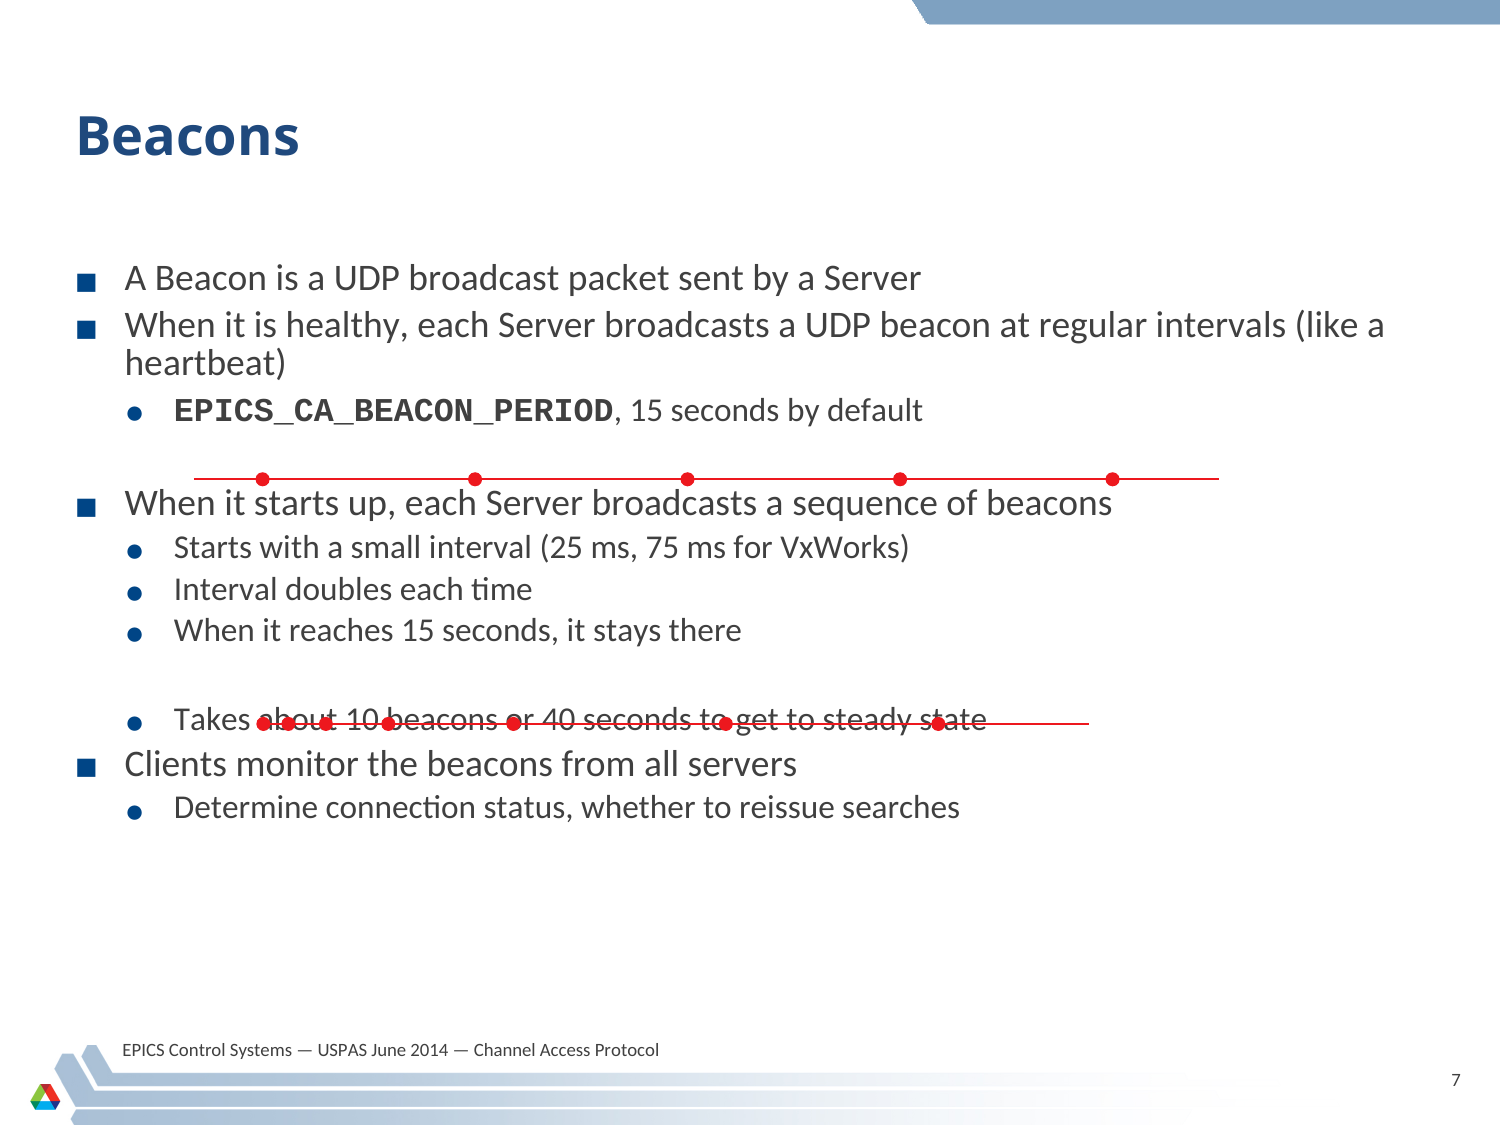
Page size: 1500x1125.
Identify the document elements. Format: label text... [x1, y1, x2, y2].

text_box [932, 717, 945, 731]
text_box [256, 473, 269, 478]
text_box [319, 717, 332, 723]
text_box [719, 717, 732, 723]
title Beacons [75, 103, 1426, 167]
text_box [282, 725, 295, 731]
picture [0, 1037, 1500, 1125]
text_box [257, 717, 270, 731]
list A Beacon is a UDP broadcast packet sent by a Server When it is healthy, each Server broadcasts a UDP beacon at regular intervals (like a heartbeat) EPICS_CA_BEACON_PERIOD, 15 seconds by default When it starts up, each Server broadcasts a sequence of beacons Starts with a small interval (25 ms, 75 ms for VxWorks) Interval doubles each time When it reaches 15 seconds, it stays there Takes about 10 beacons or 40 seconds to get to steady state Clients monitor the beacons from all servers Determine connection status, whether to reissue searches [75, 262, 1426, 926]
text_box [719, 725, 732, 731]
text_box [507, 725, 520, 731]
text_box [1106, 473, 1119, 486]
text_box [282, 717, 295, 723]
text_box [681, 480, 694, 486]
picture [0, 0, 1500, 26]
text_box [469, 473, 482, 478]
text_box [468, 480, 482, 486]
text_box [319, 725, 332, 731]
text_box [382, 725, 395, 731]
text_box [894, 473, 907, 478]
text_box [681, 473, 694, 478]
text_box [893, 480, 907, 486]
text_box [382, 717, 395, 723]
text_box [256, 480, 269, 486]
text_box [507, 717, 520, 723]
